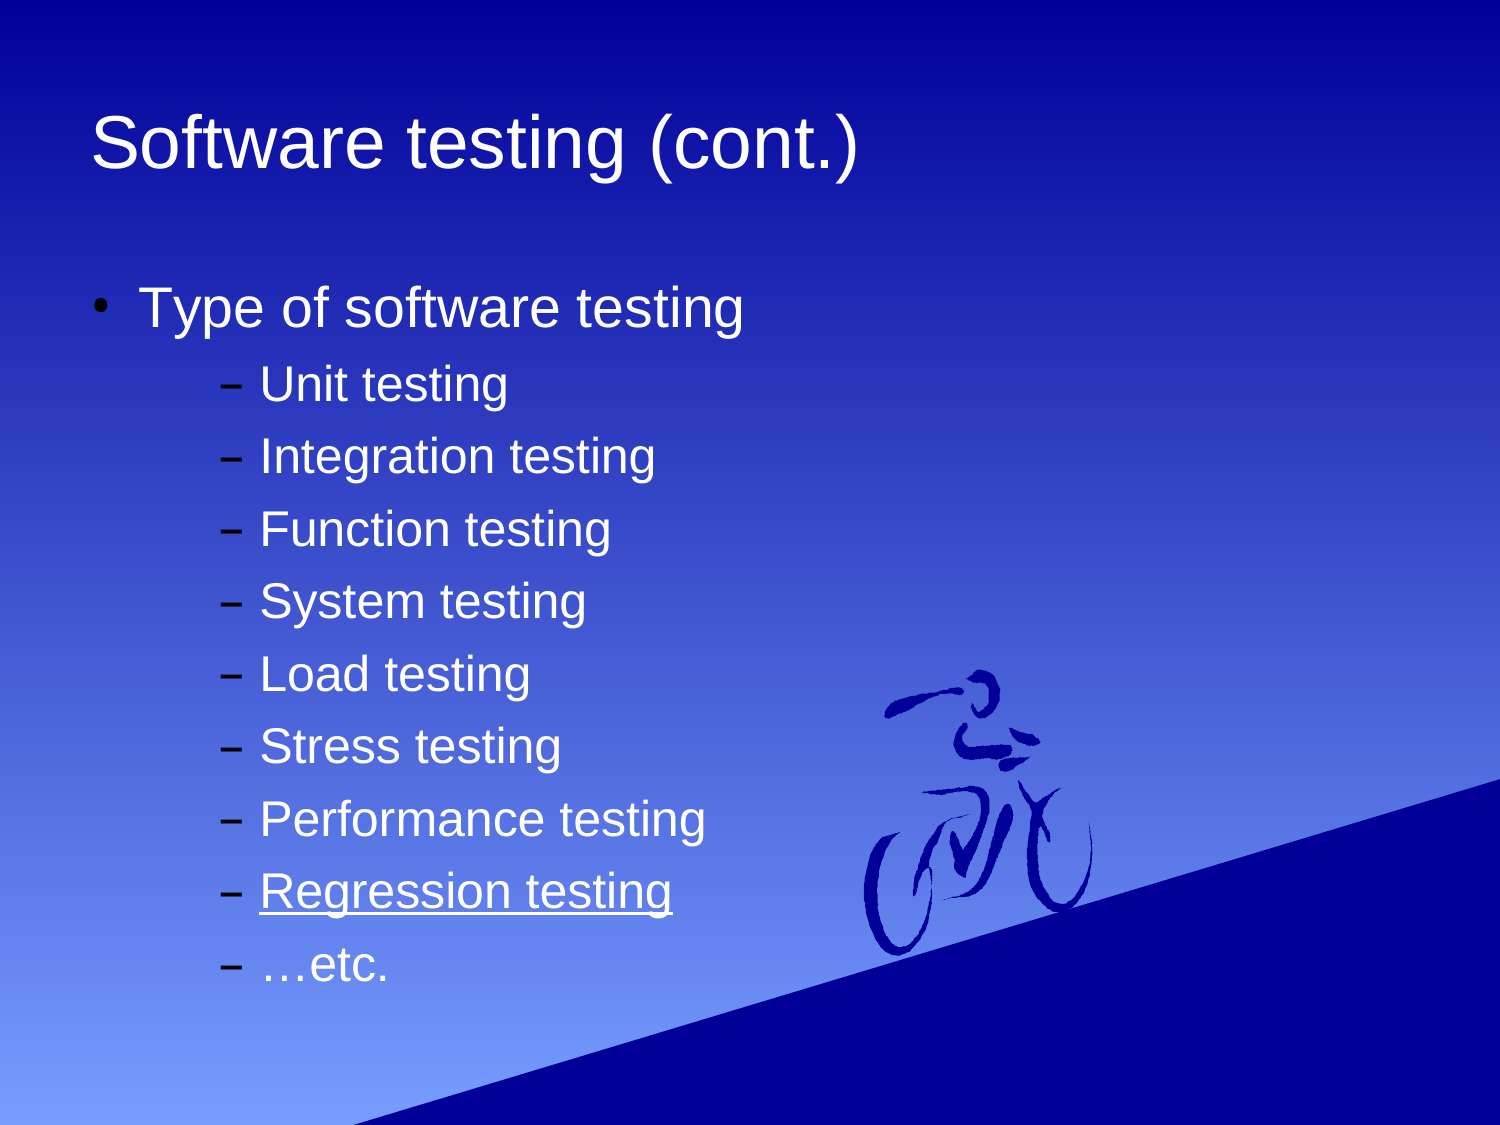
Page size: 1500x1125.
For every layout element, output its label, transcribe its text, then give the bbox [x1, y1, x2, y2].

title Software testing (cont.) [75, 45, 1426, 233]
list Type of software testing Unit testing Integration testing Function testing System testing Load testing Stress testing Performance testing Regression testing …etc. [75, 262, 1426, 1005]
